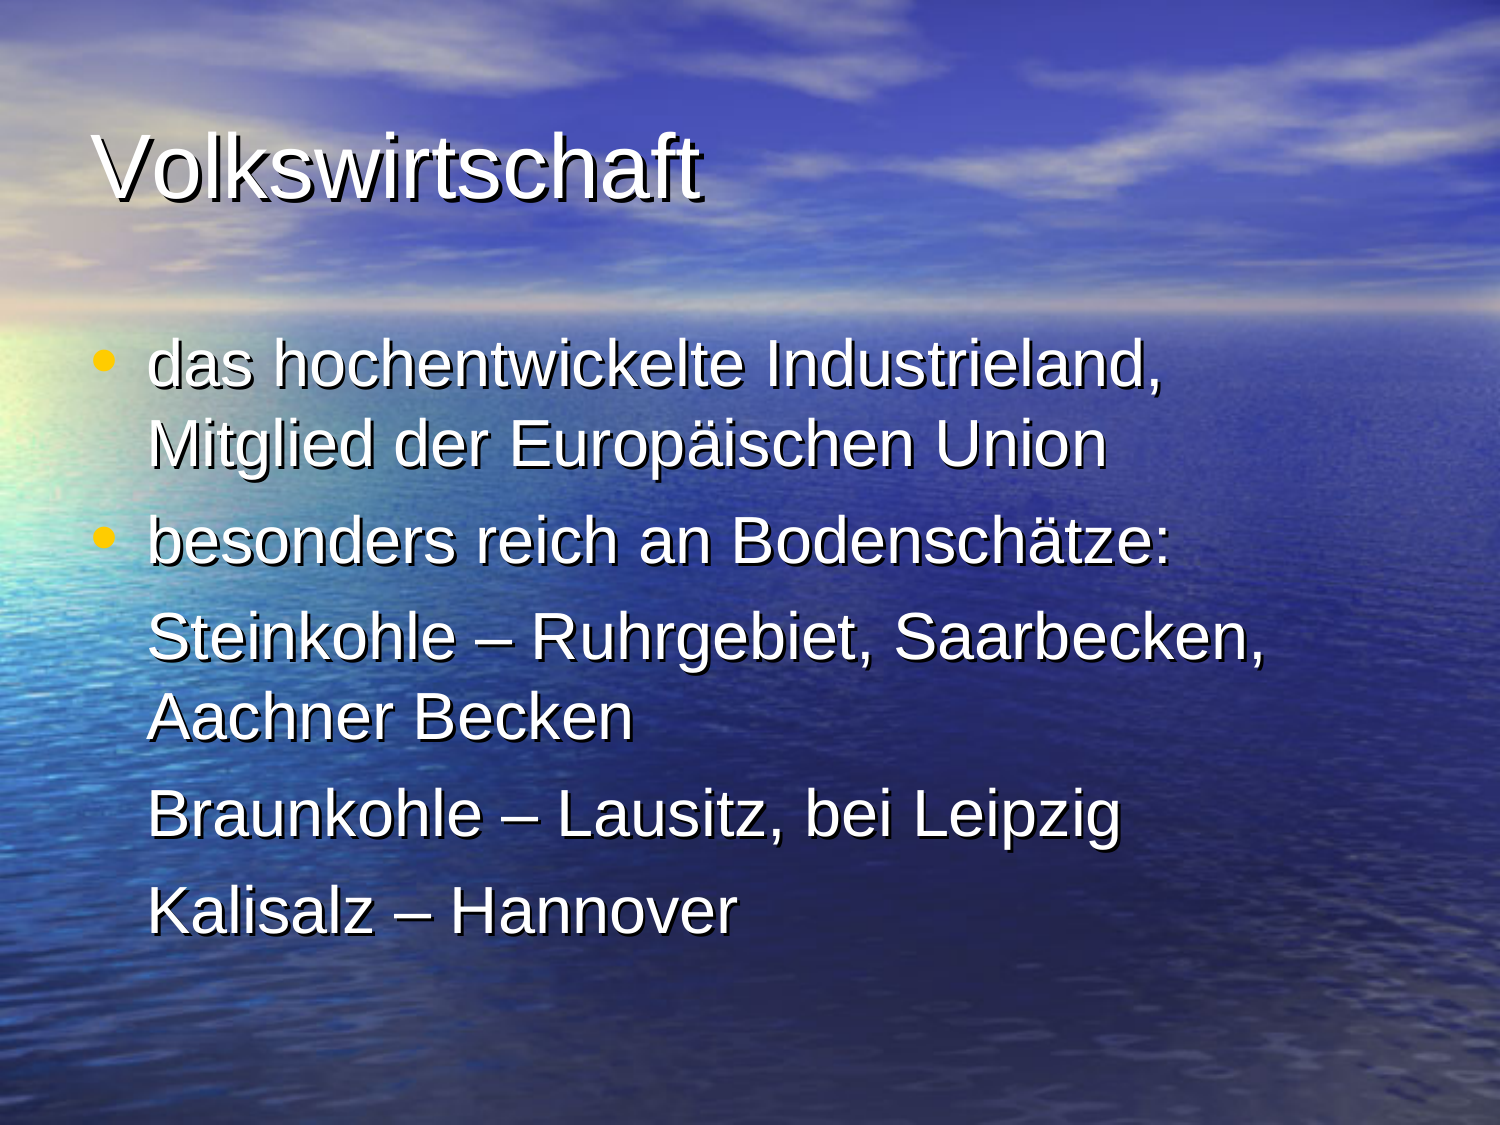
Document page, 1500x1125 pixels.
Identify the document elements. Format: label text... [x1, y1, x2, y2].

picture [0, 0, 1500, 1125]
title Volkswirtschaft [75, 47, 1426, 276]
list das hochentwickelte Industrieland, Mitglied der Europäischen Union besonders reich an Bodenschätze: Steinkohle – Ruhrgebiet, Saarbecken, Aachner Becken Braunkohle – Lausitz, bei Leipzig Kalisalz – Hannover [75, 312, 1426, 988]
